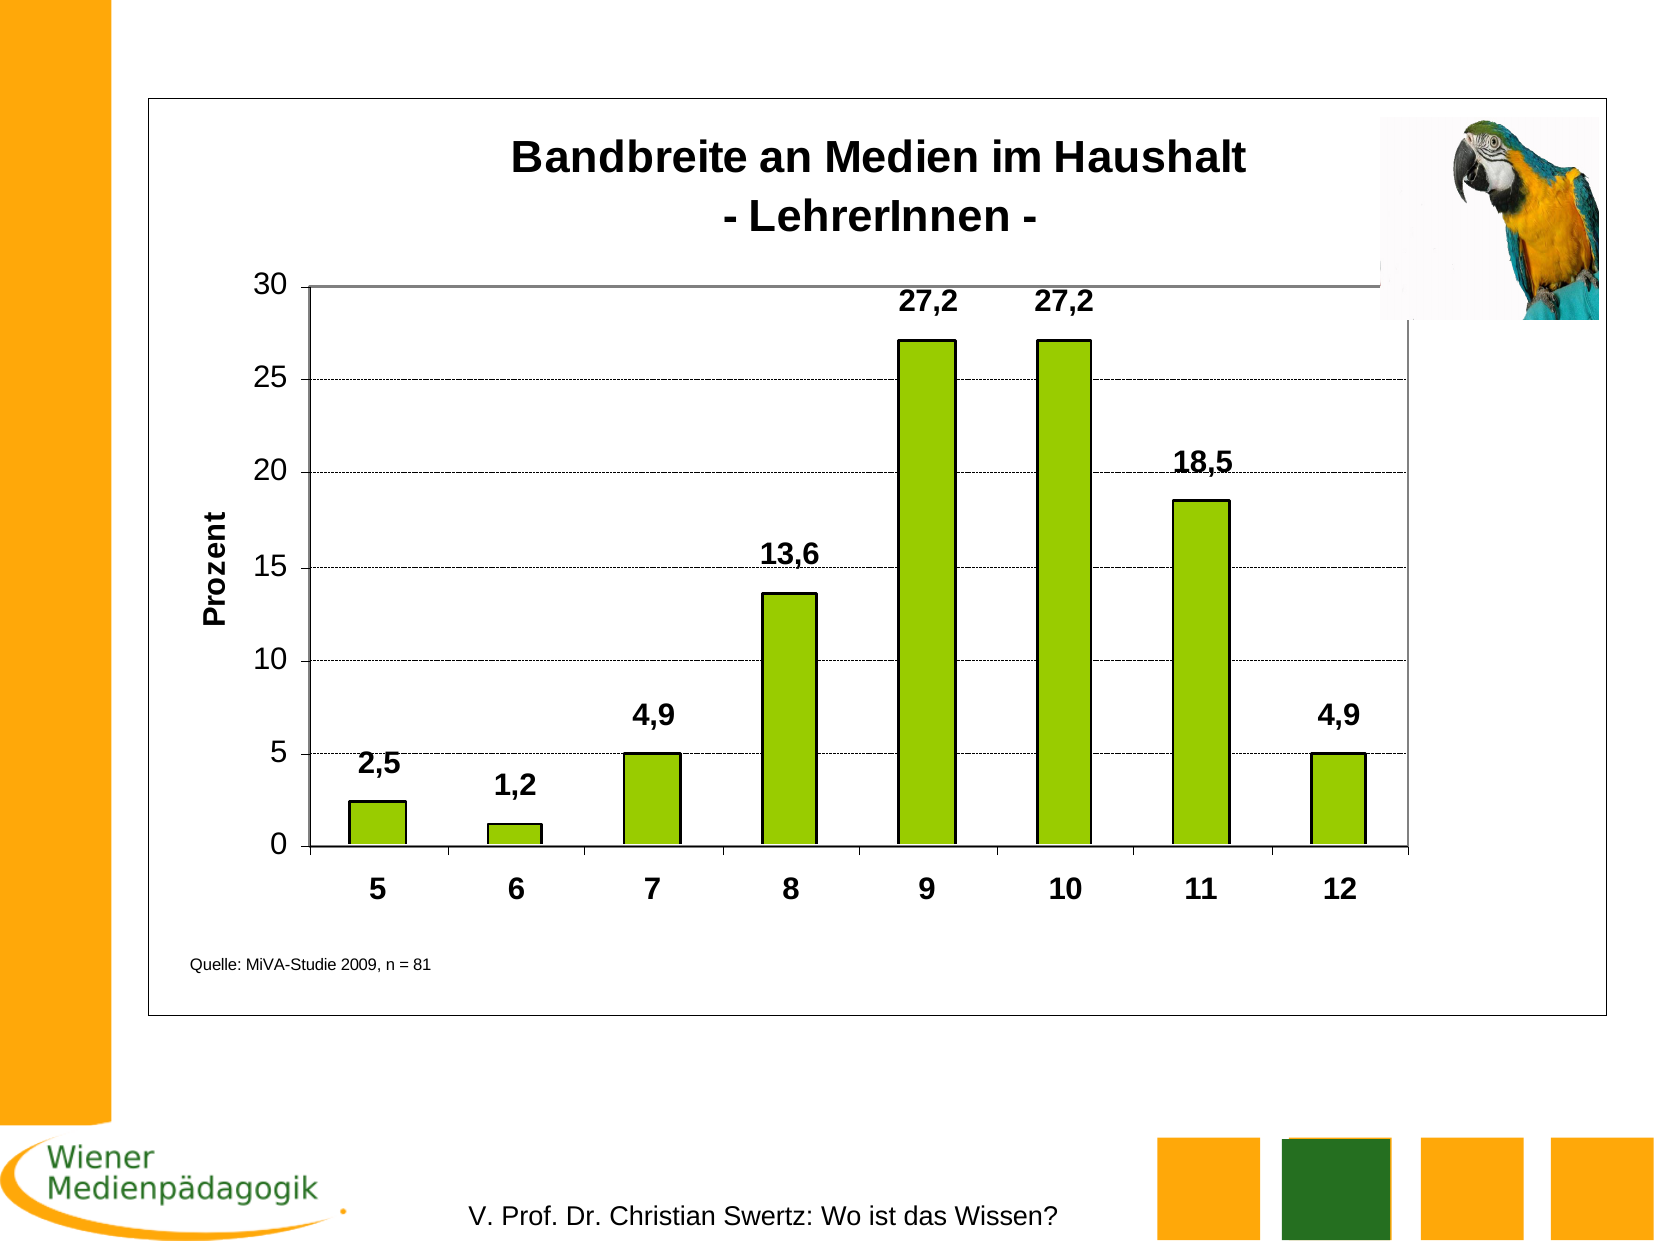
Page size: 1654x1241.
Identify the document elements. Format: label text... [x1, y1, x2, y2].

picture [0, 1114, 398, 1241]
text_box [1281, 1139, 1391, 1241]
picture [134, 84, 1624, 1030]
text_box Quelle: MiVA-Studie 2009, n = 81 [175, 926, 661, 994]
